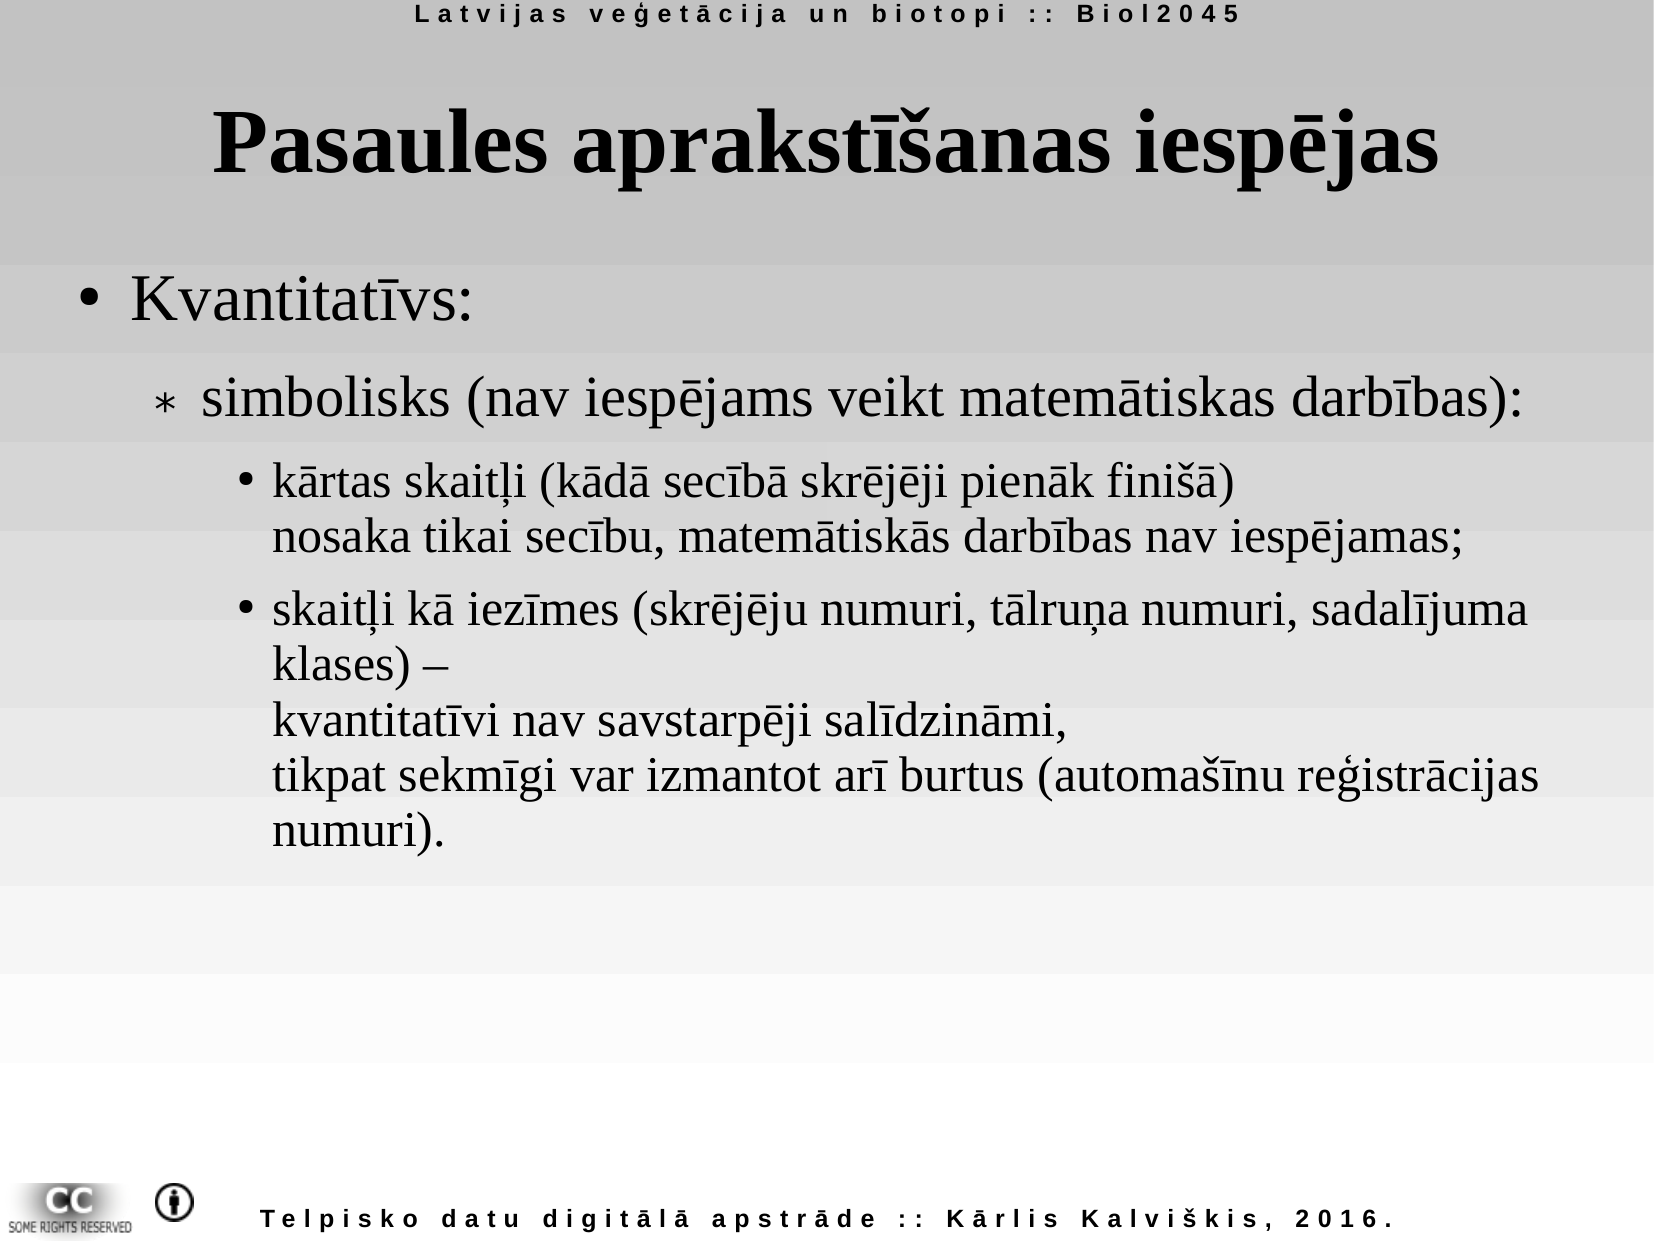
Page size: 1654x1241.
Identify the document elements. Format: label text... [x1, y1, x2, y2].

title Pasaules aprakstīšanas iespējas [59, 37, 1596, 246]
picture [0, 0, 1654, 1241]
list Kvantitatīvs: simbolisks (nav iespējams veikt matemātiskas darbības): kārtas skaitļi (kādā secībā skrējēji pienāk finišā) nosaka tikai secību, matemātiskās darbības nav iespējamas; skaitļi kā iezīmes (skrējēju numuri, tālruņa numuri, sadalījuma klases) – kvantitatīvi nav savstarpēji salīdzināmi, tikpat sekmīgi var izmantot arī burtus (automašīnu reģistrācijas numuri). [59, 261, 1596, 1175]
